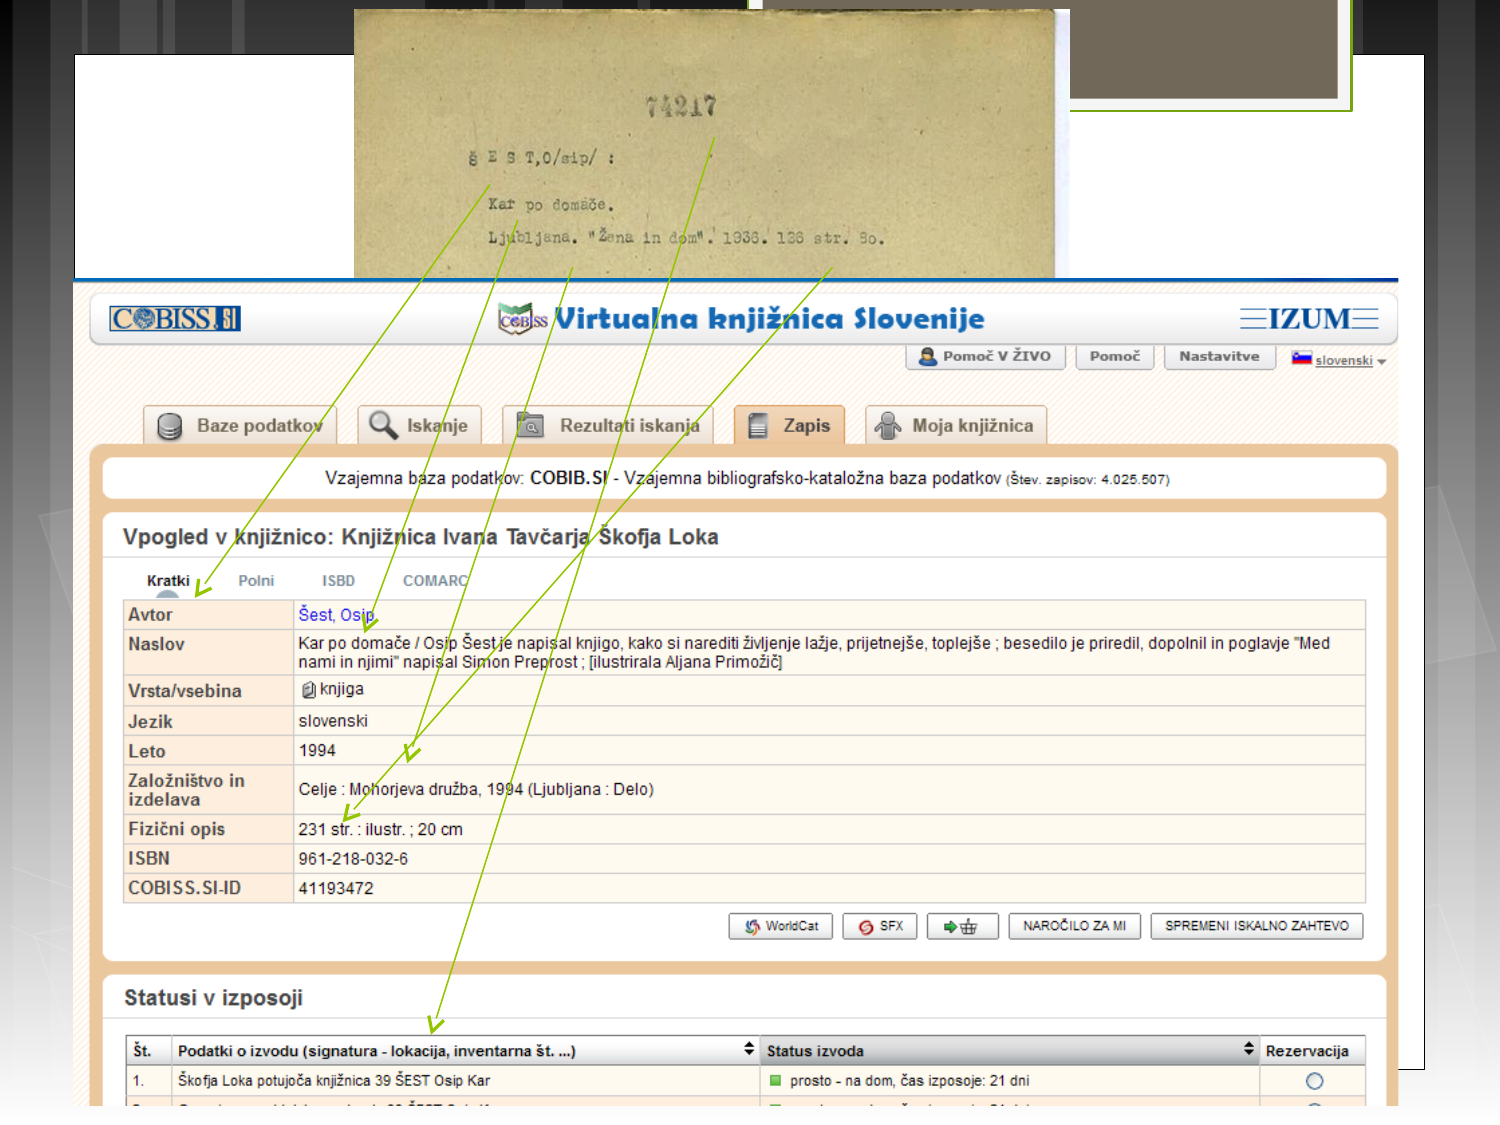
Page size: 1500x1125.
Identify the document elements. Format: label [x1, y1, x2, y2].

picture [73, 9, 1399, 1106]
